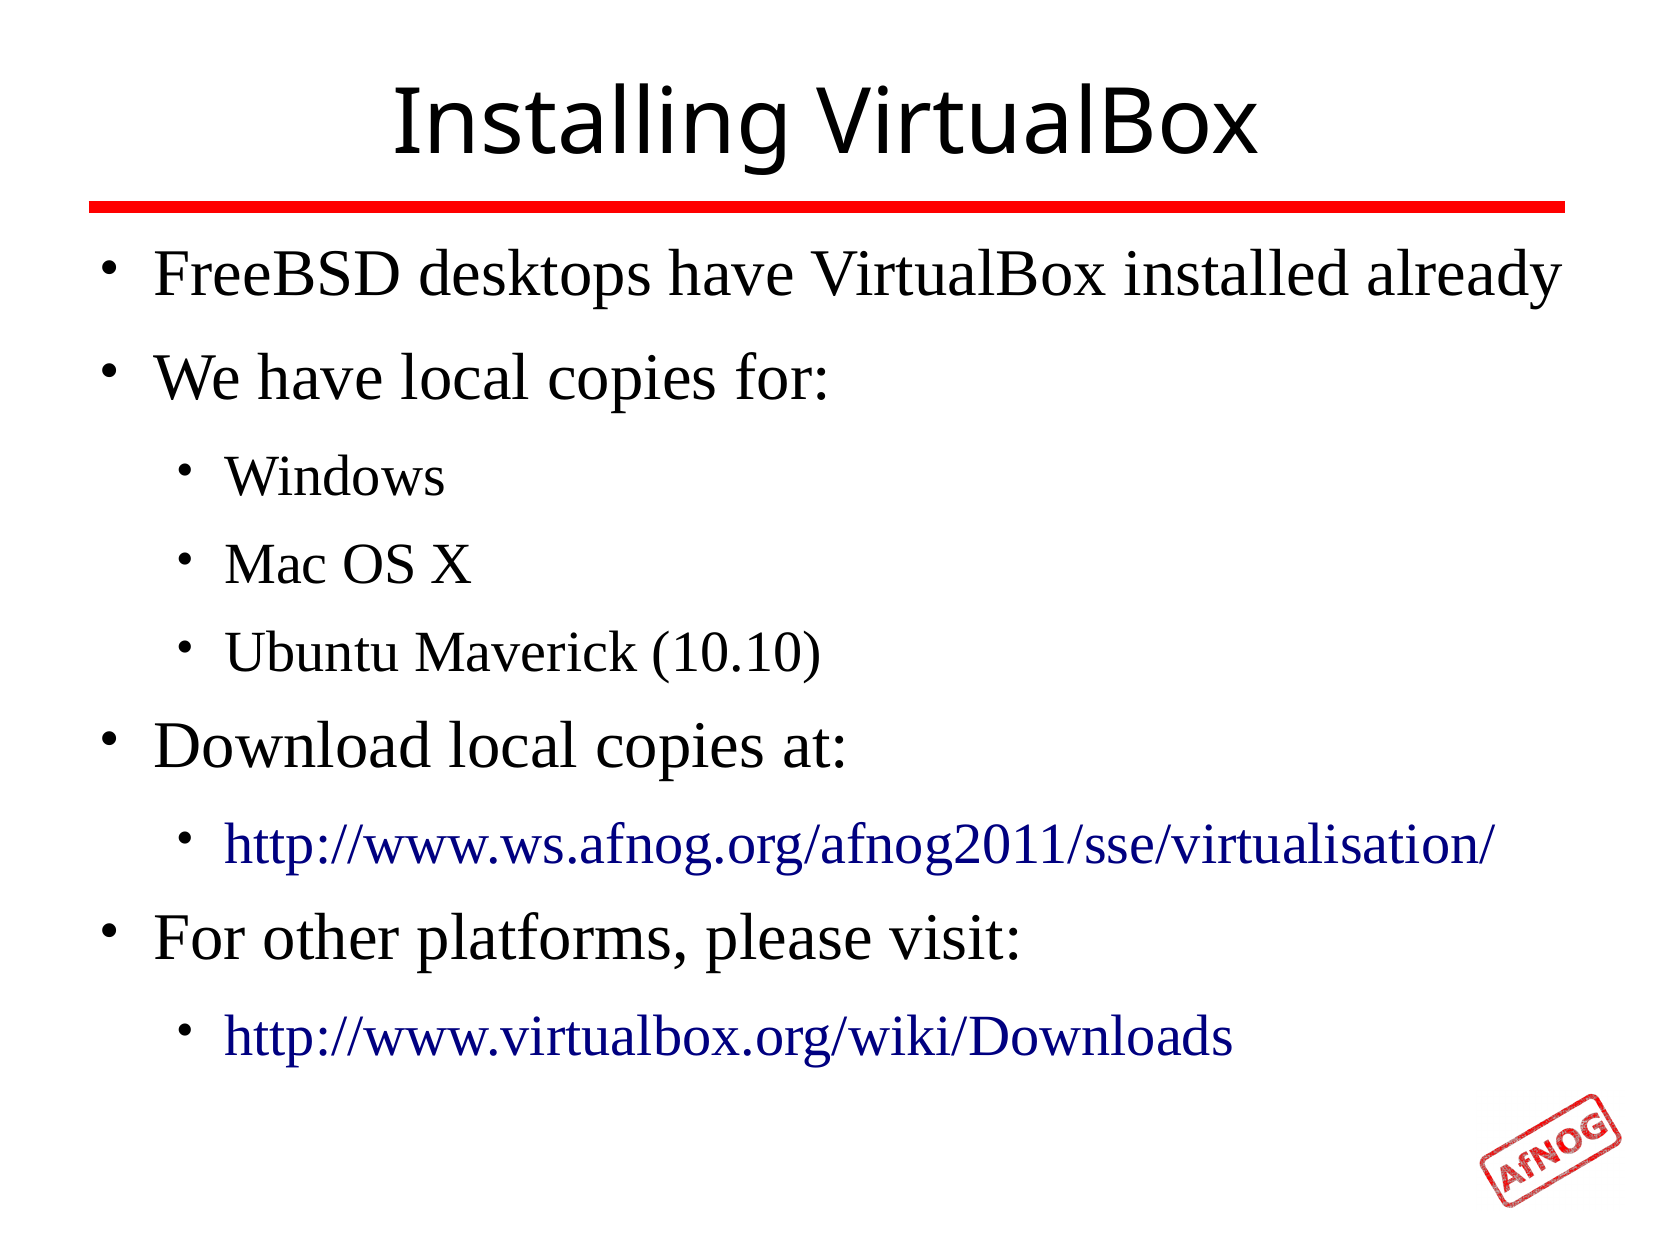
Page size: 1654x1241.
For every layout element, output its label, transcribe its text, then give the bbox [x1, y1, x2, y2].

list FreeBSD desktops have VirtualBox installed already We have local copies for: Windows Mac OS X Ubuntu Maverick (10.10) Download local copies at: http://www.ws.afnog.org/afnog2011/sse/virtualisation/ For other platforms, please visit: http://www.virtualbox.org/wiki/Downloads [82, 236, 1571, 1108]
title Installing VirtualBox [88, 36, 1565, 200]
picture [1476, 1090, 1625, 1211]
